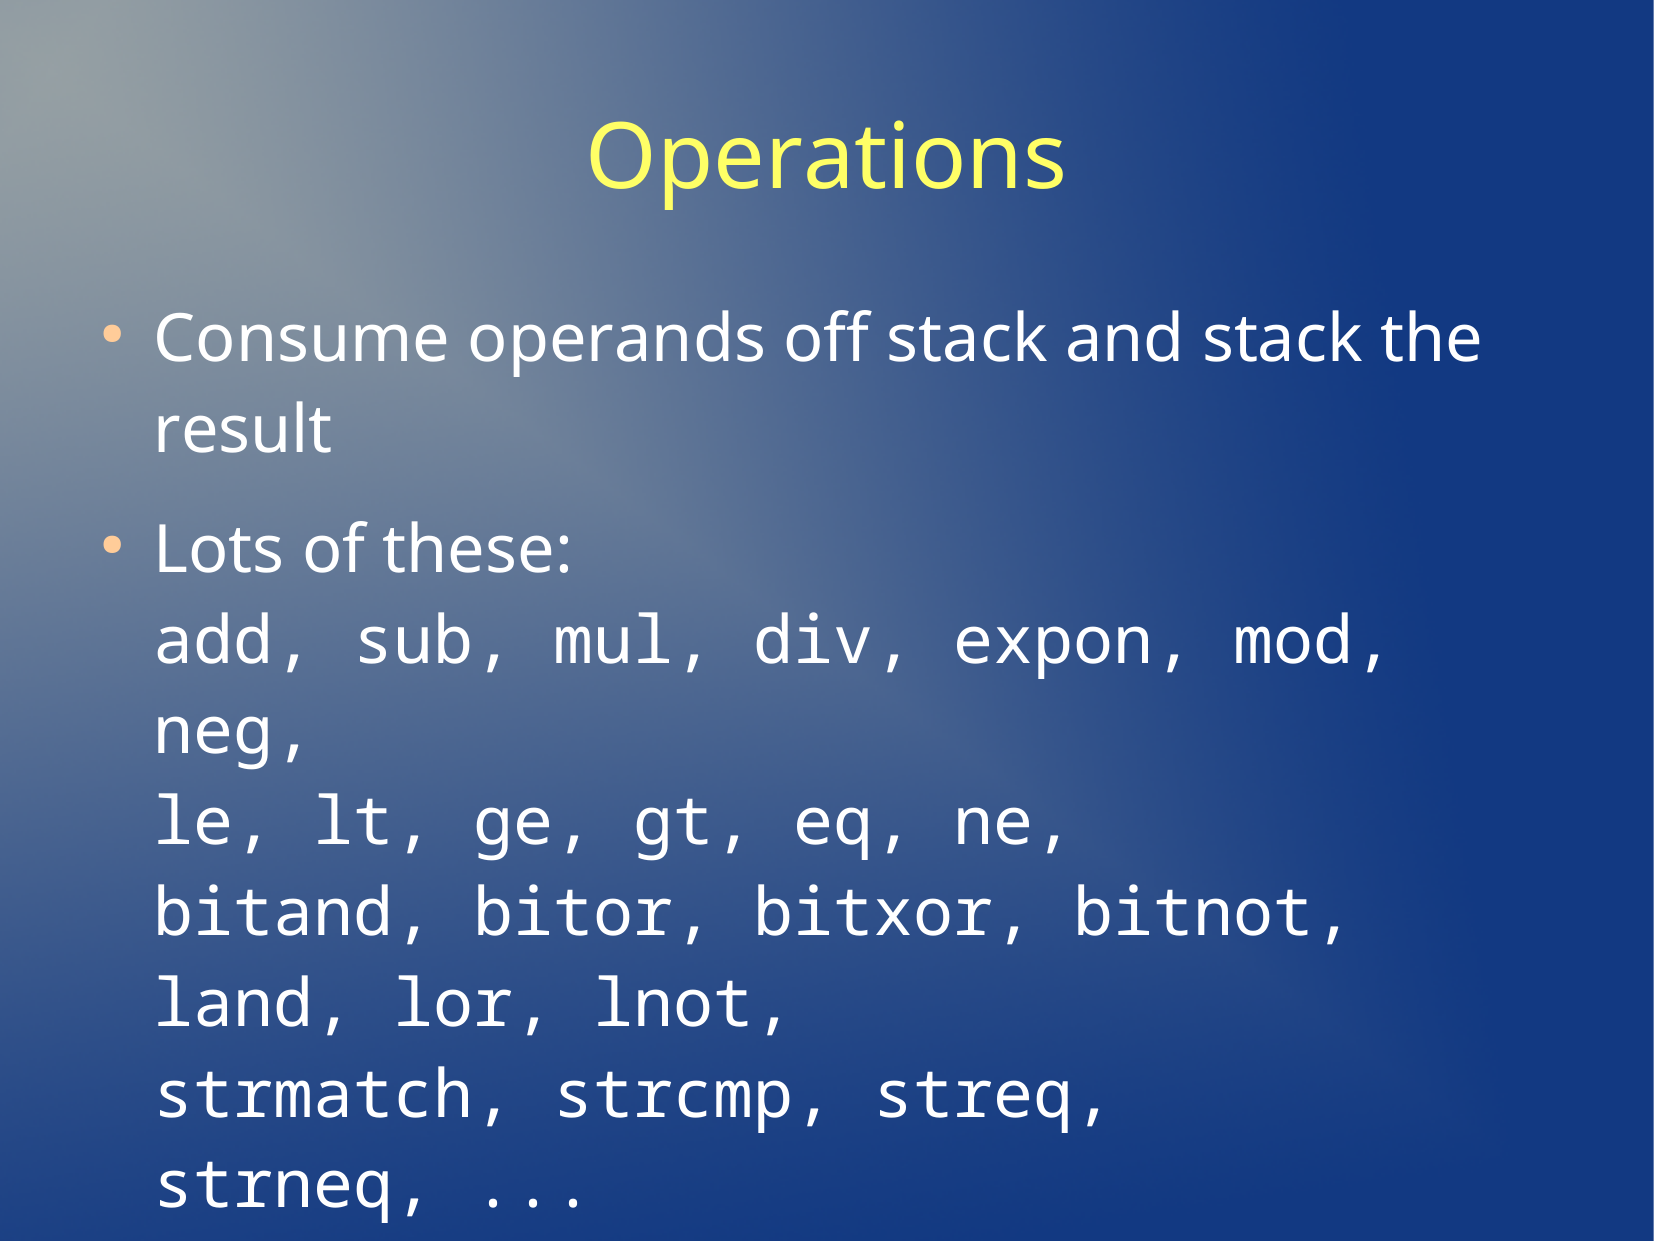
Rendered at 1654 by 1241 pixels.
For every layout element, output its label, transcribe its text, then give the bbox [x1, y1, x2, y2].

title Operations [82, 56, 1571, 250]
picture [0, 0, 1654, 1241]
list Consume operands off stack and stack the result Lots of these: add, sub, mul, div, expon, mod, neg, le, lt, ge, gt, eq, ne, bitand, bitor, bitxor, bitnot, land, lor, lnot, strmatch, strcmp, streq, strneq, ... [82, 290, 1571, 1094]
